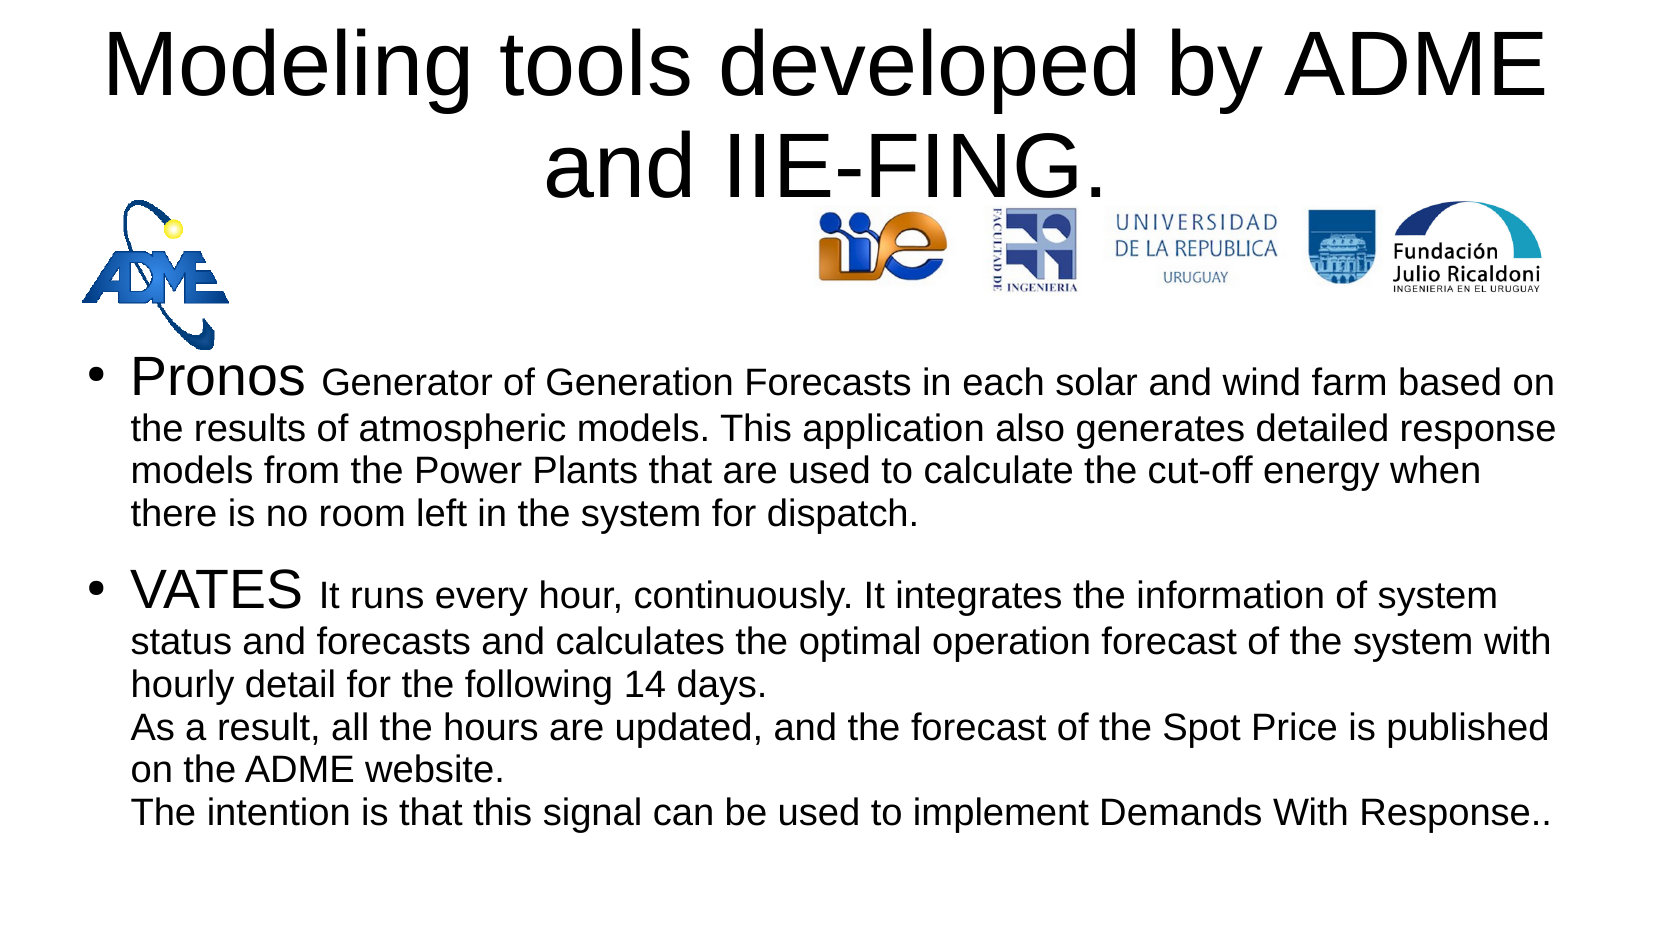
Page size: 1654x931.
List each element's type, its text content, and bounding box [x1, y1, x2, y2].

picture [82, 201, 233, 345]
title Modeling tools developed by ADME and IIE-FING. [82, 28, 1571, 201]
list Pronos Generator of Generation Forecasts in each solar and wind farm based on the results of atmospheric models. This application also generates detailed response models from the Power Plants that are used to calculate the cut-off energy when there is no room left in the system for dispatch. VATES It runs every hour, continuously. It integrates the information of system status and forecasts and calculates the optimal operation forecast of the system with hourly detail for the following 14 days. As a result, all the hours are updated, and the forecast of the Spot Price is published on the ADME website. The intention is that this signal can be used to implement Demands With Response.. [71, 345, 1561, 871]
picture [806, 200, 1546, 298]
